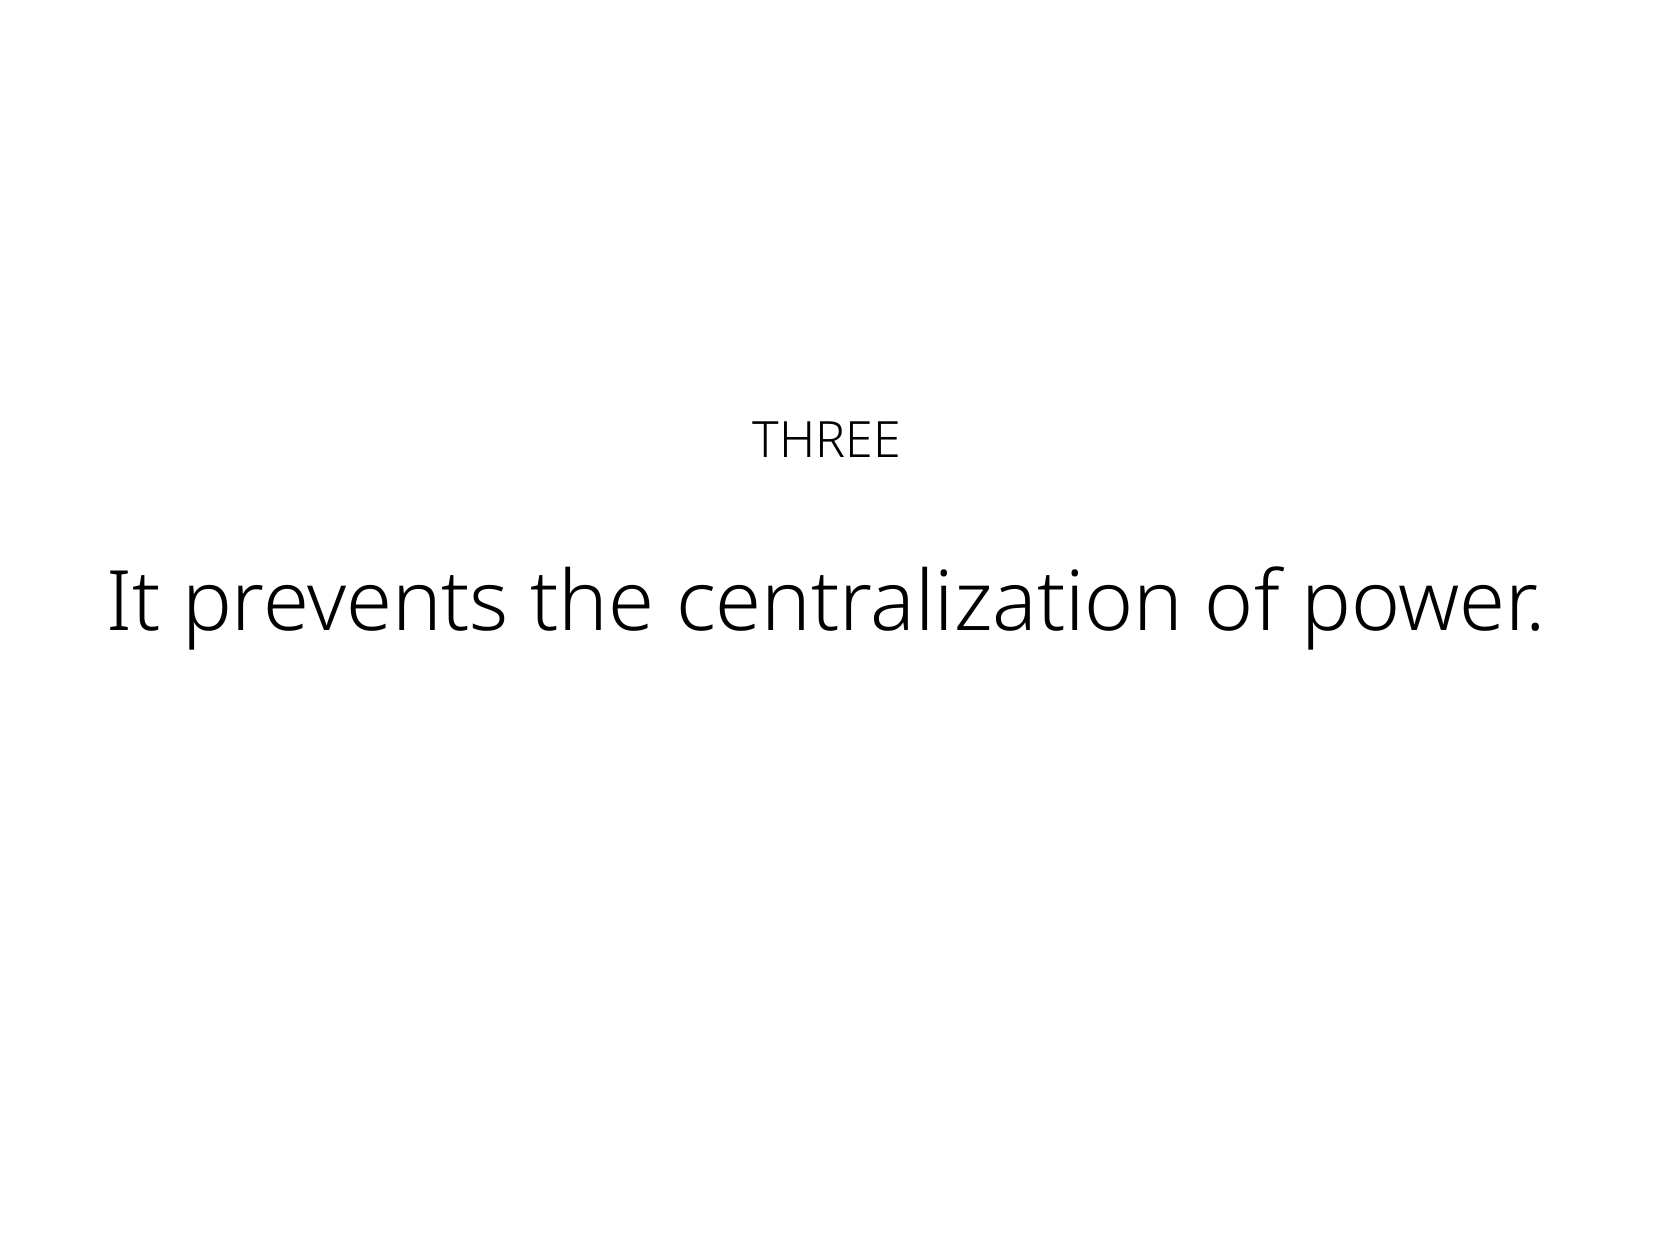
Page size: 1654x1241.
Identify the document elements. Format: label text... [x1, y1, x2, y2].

subtitle THREE It prevents the centralization of power. [82, 49, 1571, 1010]
